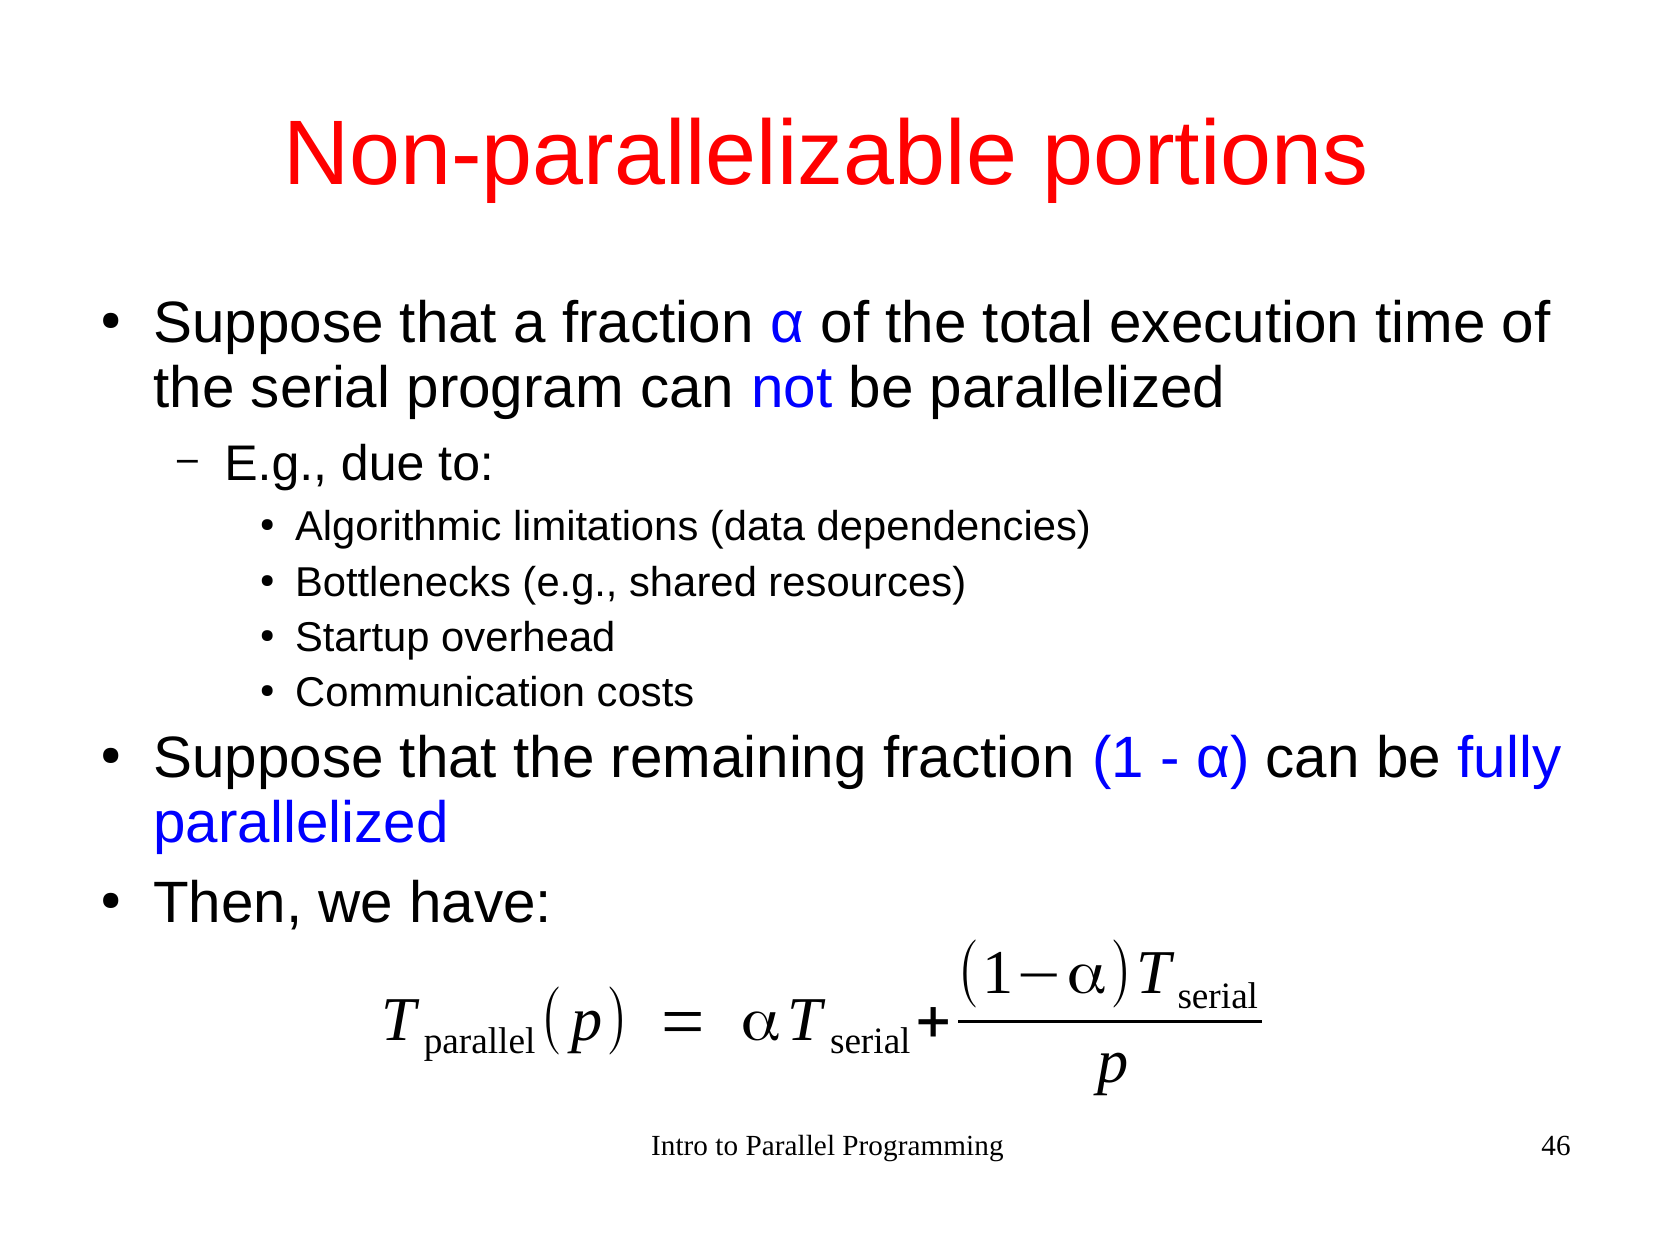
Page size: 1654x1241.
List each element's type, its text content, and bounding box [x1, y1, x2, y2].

chart [375, 937, 1272, 1096]
list Suppose that a fraction α of the total execution time of the serial program can not be parallelized E.g., due to: Algorithmic limitations (data dependencies) Bottlenecks (e.g., shared resources) Startup overhead Communication costs Suppose that the remaining fraction (1 - α) can be fully parallelized Then, we have: [82, 290, 1571, 1109]
title Non-parallelizable portions [82, 49, 1571, 257]
